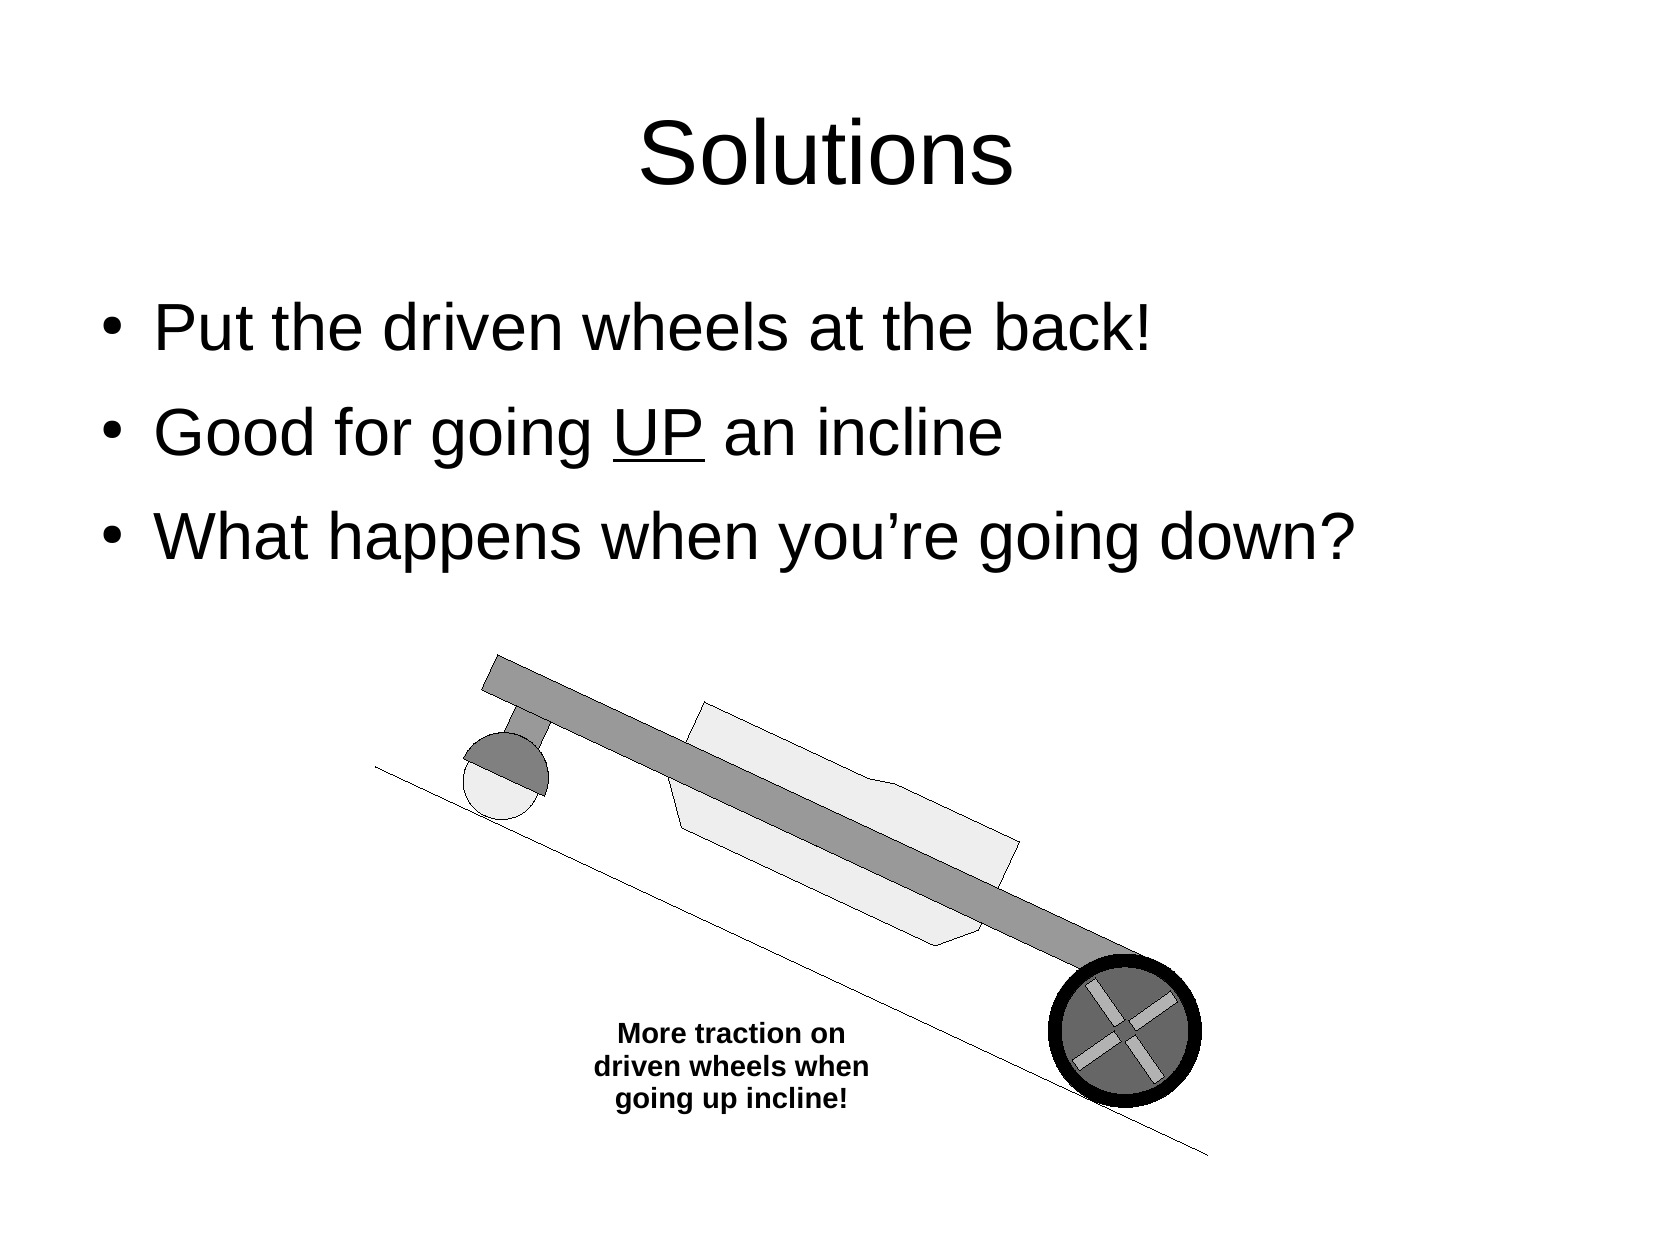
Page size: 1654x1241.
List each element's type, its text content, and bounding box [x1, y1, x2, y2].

text_box [463, 654, 1202, 1108]
list Put the driven wheels at the back! Good for going UP an incline What happens when you’re going down? [82, 290, 1571, 1010]
title Solutions [82, 49, 1571, 257]
text_box More traction on driven wheels when going up incline! [578, 1009, 886, 1172]
